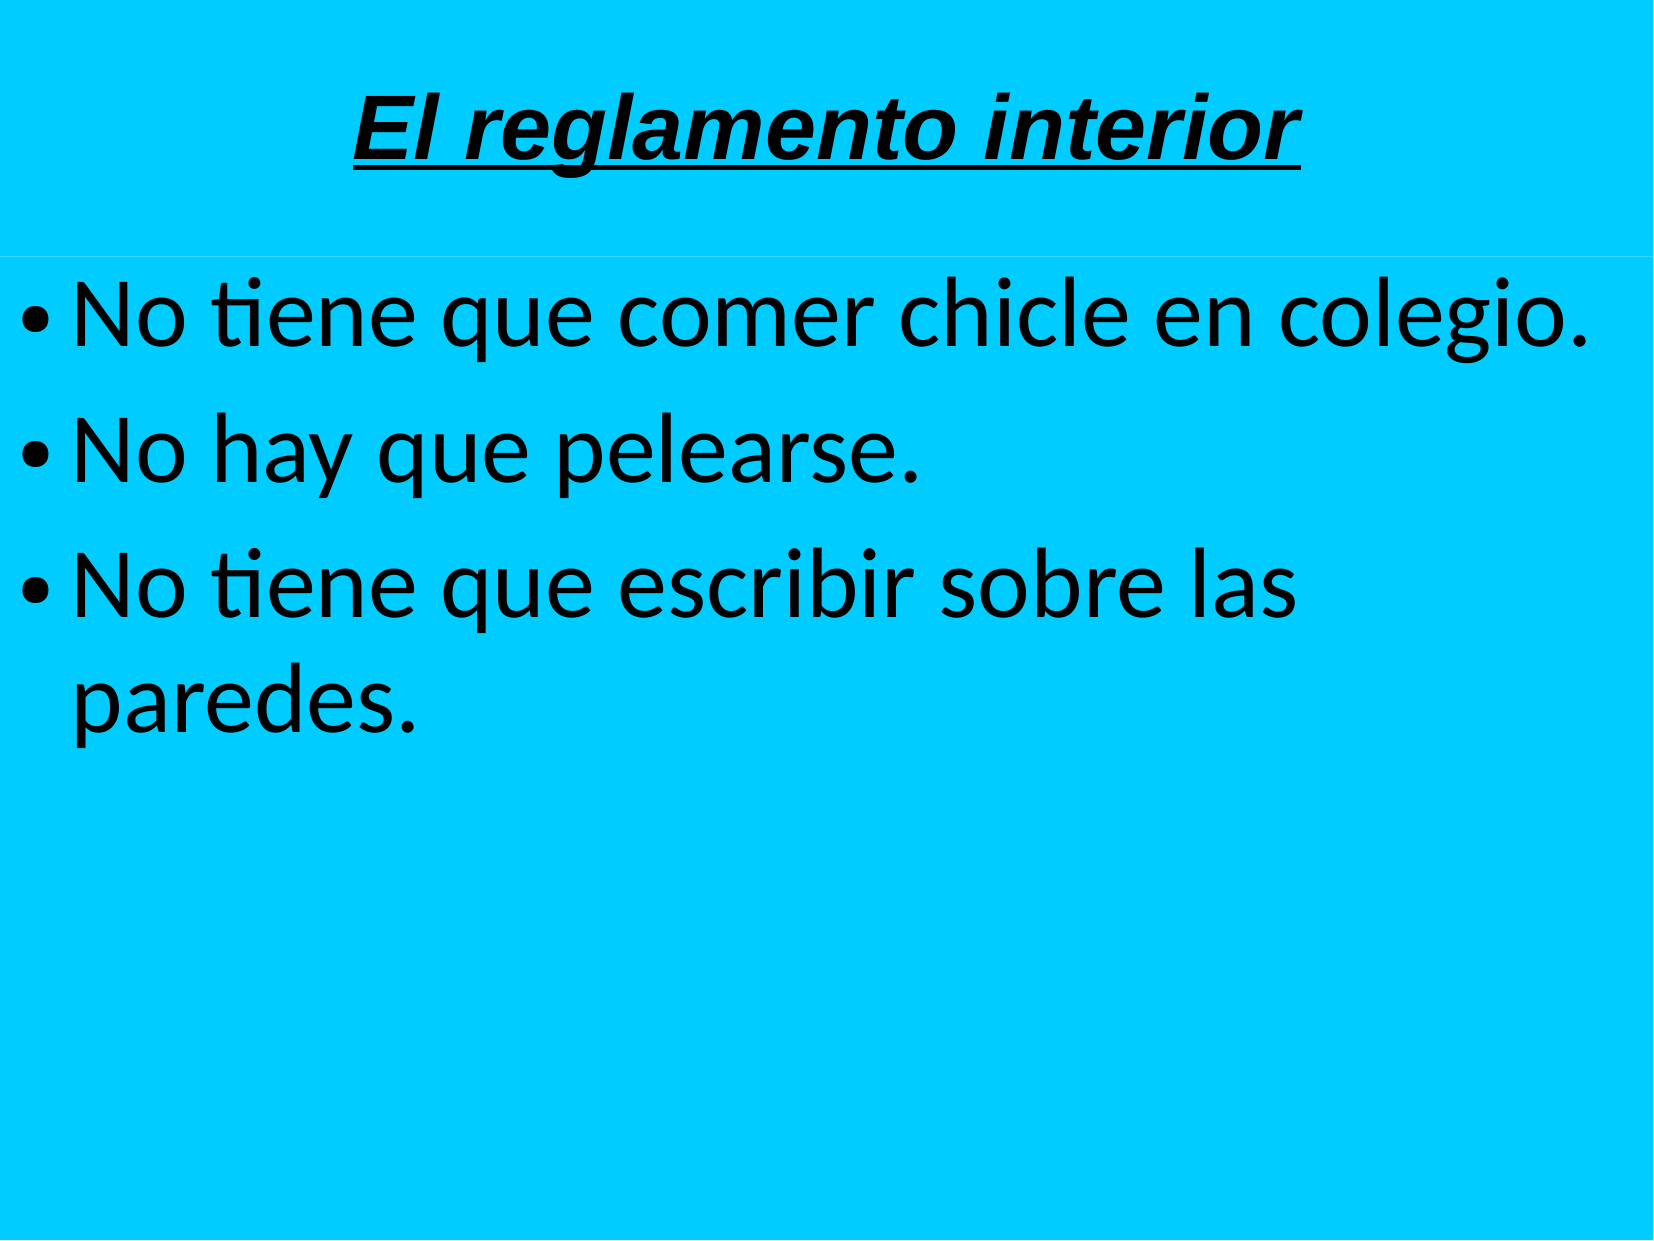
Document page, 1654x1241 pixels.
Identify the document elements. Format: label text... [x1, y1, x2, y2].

list No tiene que comer chicle en colegio. No hay que pelearse. No tiene que escribir sobre las paredes. [0, 256, 1654, 1241]
title El reglamento interior [0, 0, 1654, 256]
